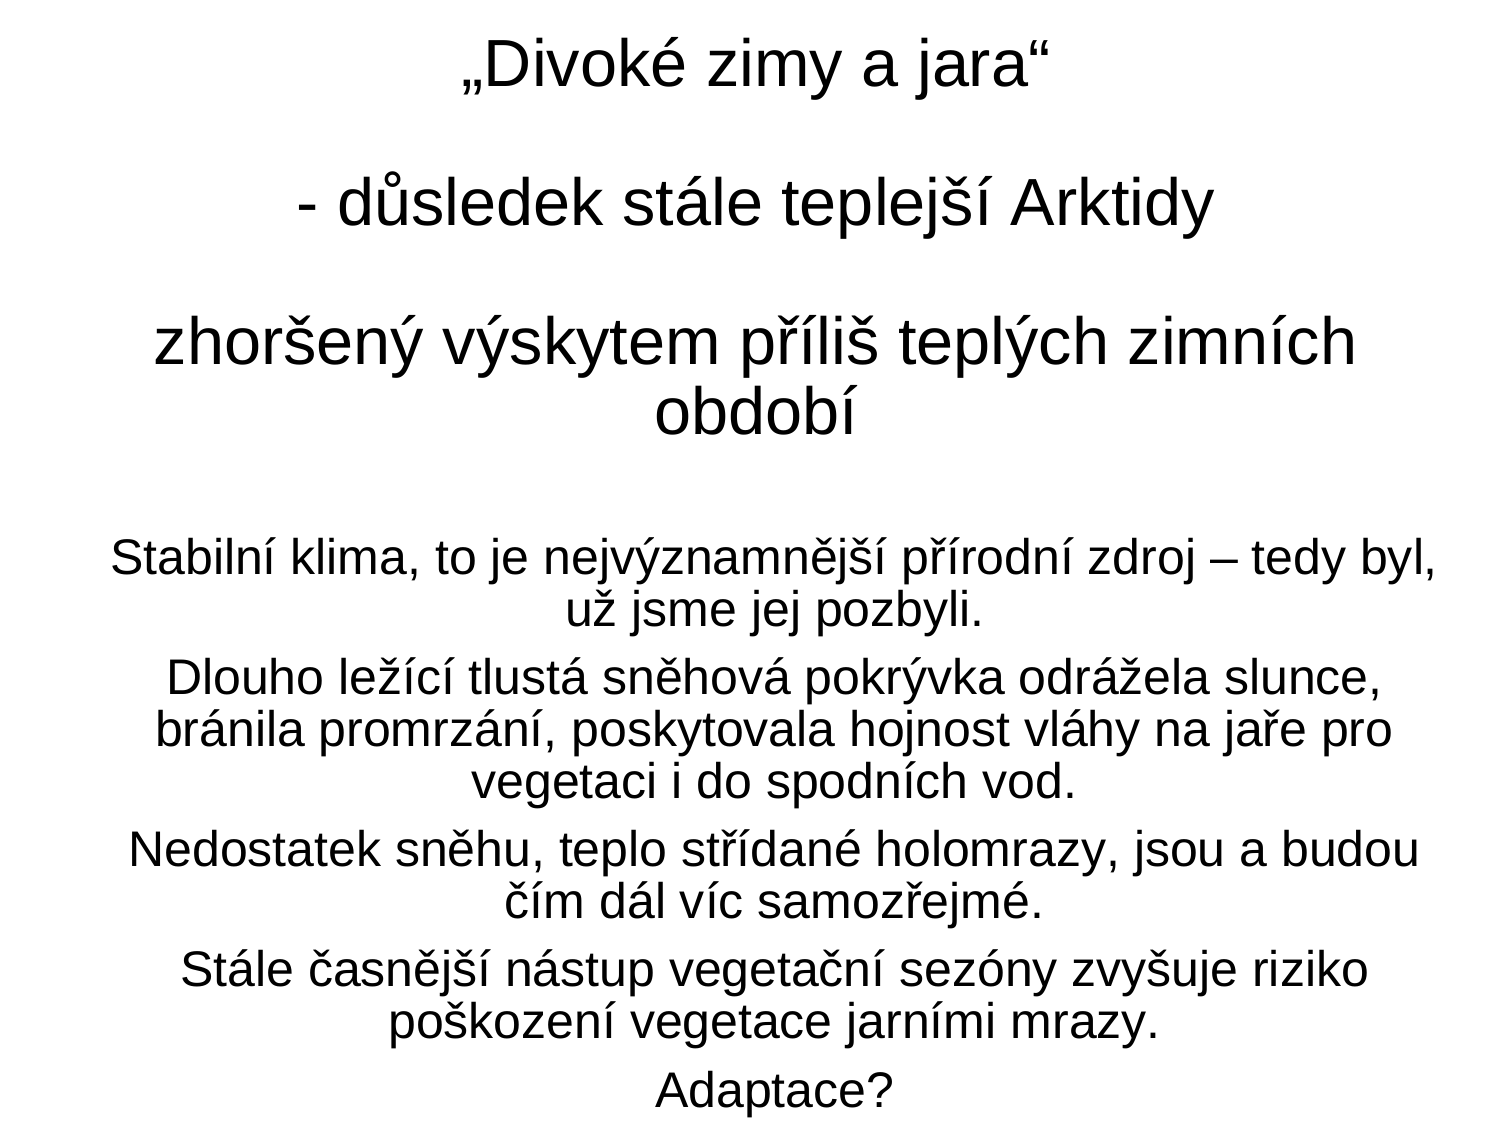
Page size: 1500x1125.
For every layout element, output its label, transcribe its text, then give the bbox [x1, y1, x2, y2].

title „Divoké zimy a jara“ - důsledek stále teplejší Arktidy zhoršený výskytem příliš teplých zimních období [81, 28, 1432, 451]
subtitle Stabilní klima, to je nejvýznamnější přírodní zdroj – tedy byl, už jsme jej pozbyli. Dlouho ležící tlustá sněhová pokrývka odrážela slunce, bránila promrzání, poskytovala hojnost vláhy na jaře pro vegetaci i do spodních vod. Nedostatek sněhu, teplo střídané holomrazy, jsou a budou čím dál víc samozřejmé. Stále časnější nástup vegetační sezóny zvyšuje riziko poškození vegetace jarními mrazy. Adaptace? [93, 460, 1457, 1118]
